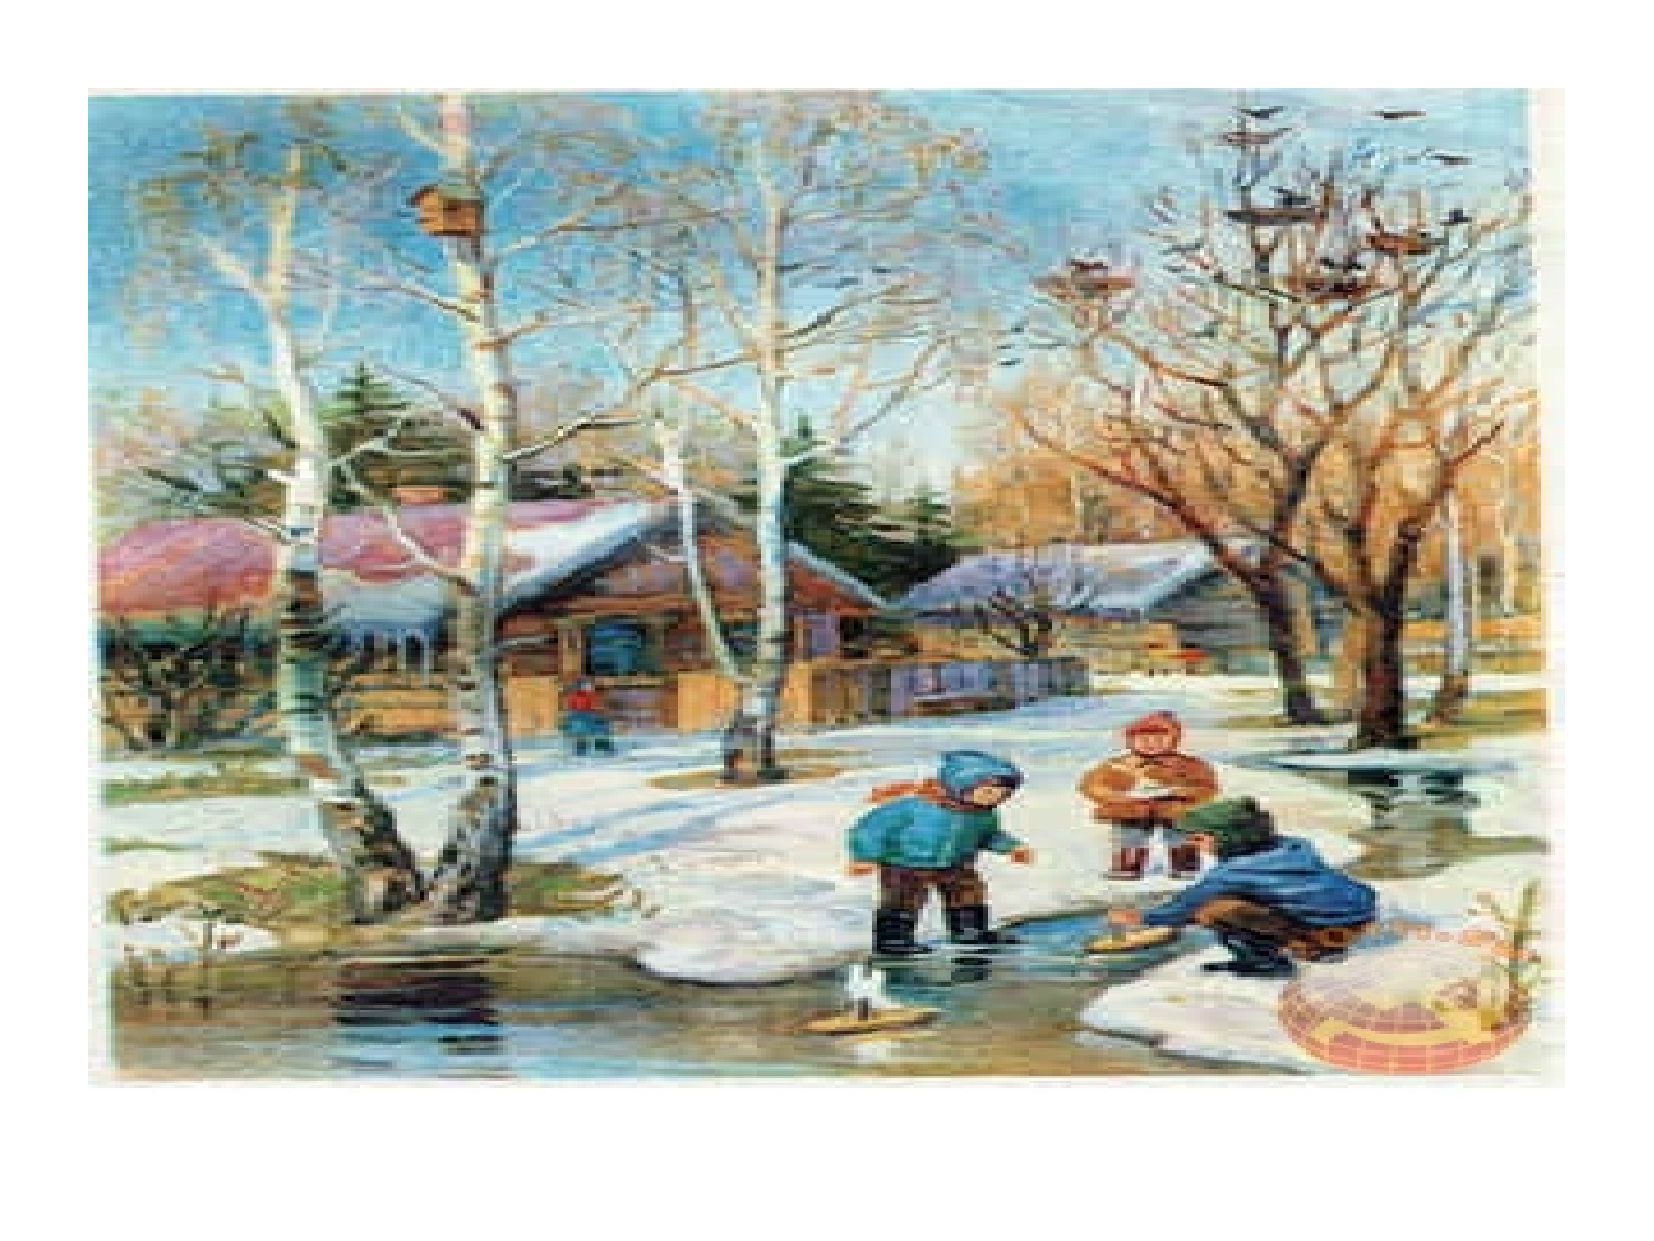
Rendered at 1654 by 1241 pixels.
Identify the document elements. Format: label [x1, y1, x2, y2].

picture [88, 88, 1565, 1093]
